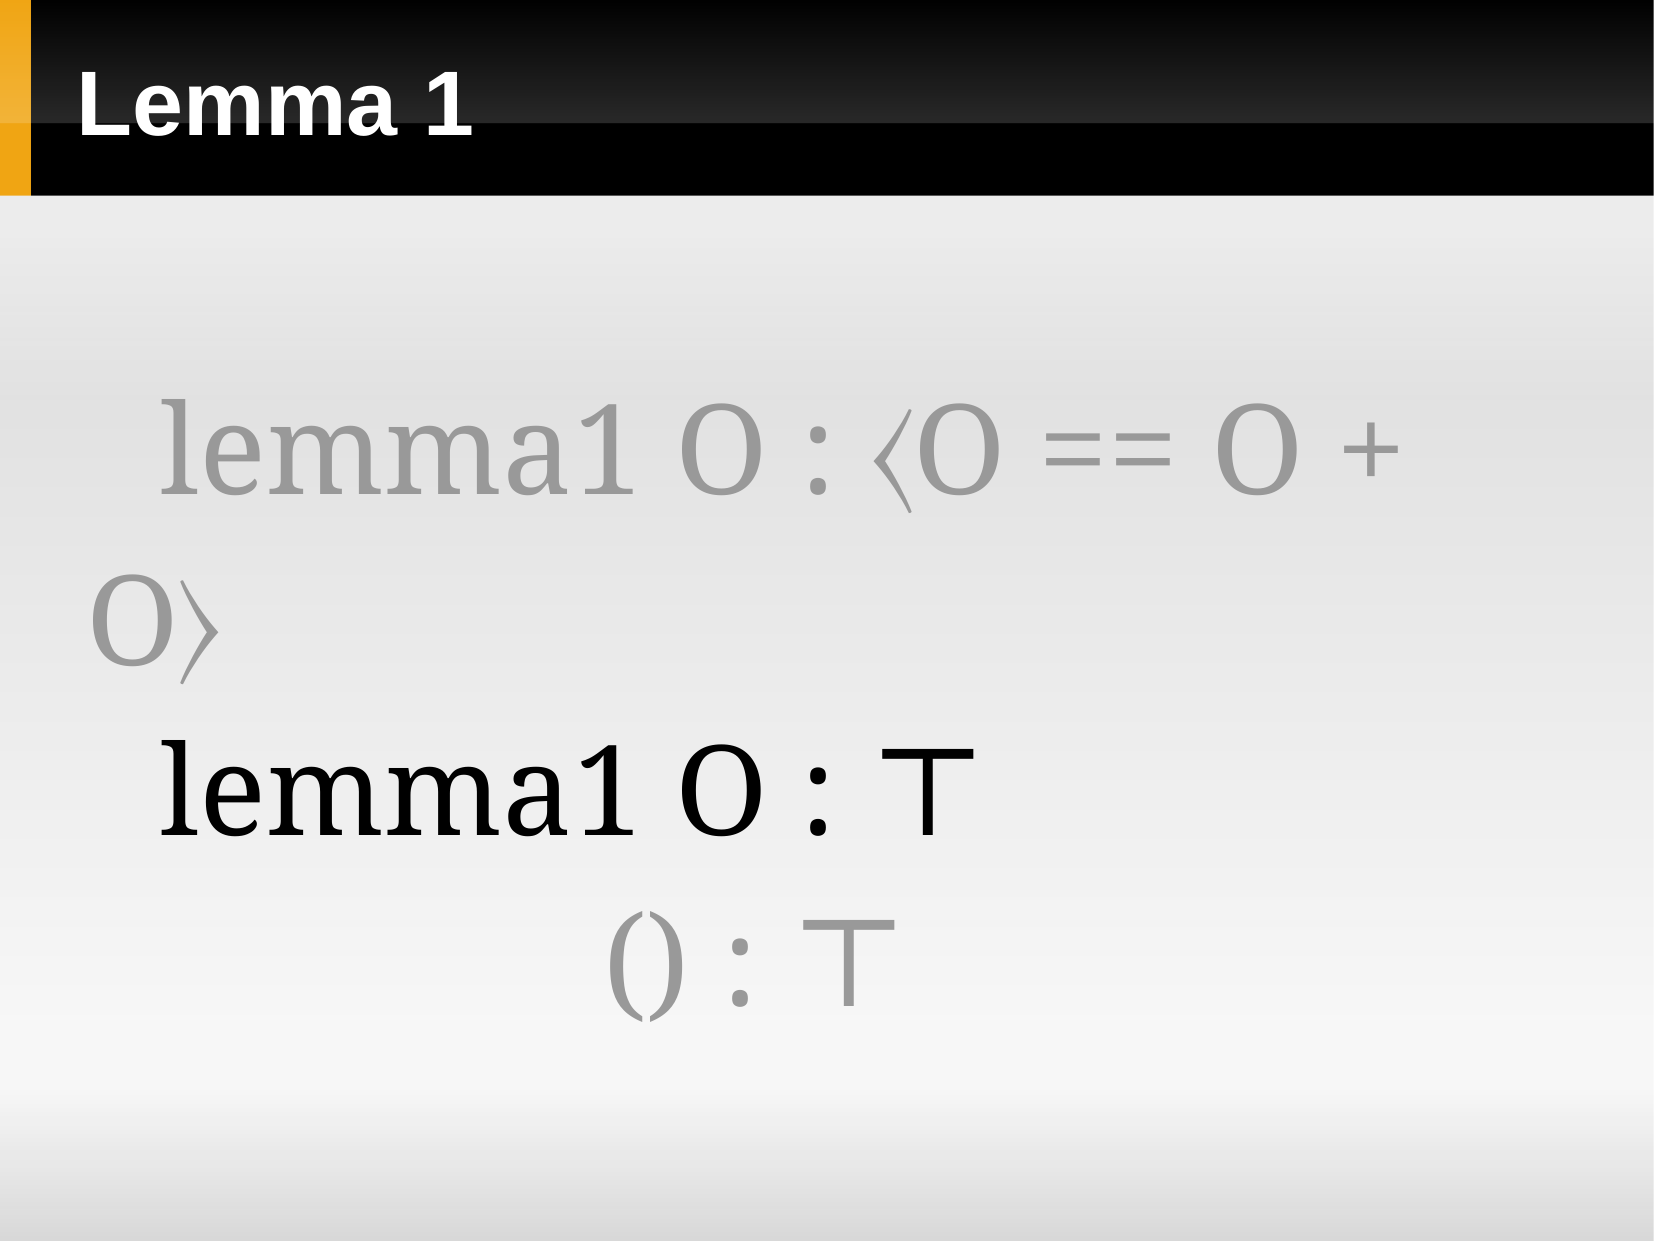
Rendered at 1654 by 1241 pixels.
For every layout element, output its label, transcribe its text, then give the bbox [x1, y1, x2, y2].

title Lemma 1 [76, 7, 1565, 200]
subtitle lemma1 O : 〈O == O + O〉 lemma1 O : ⊤ () : ⊤ [86, 300, 1576, 1104]
picture [0, 0, 1654, 1241]
